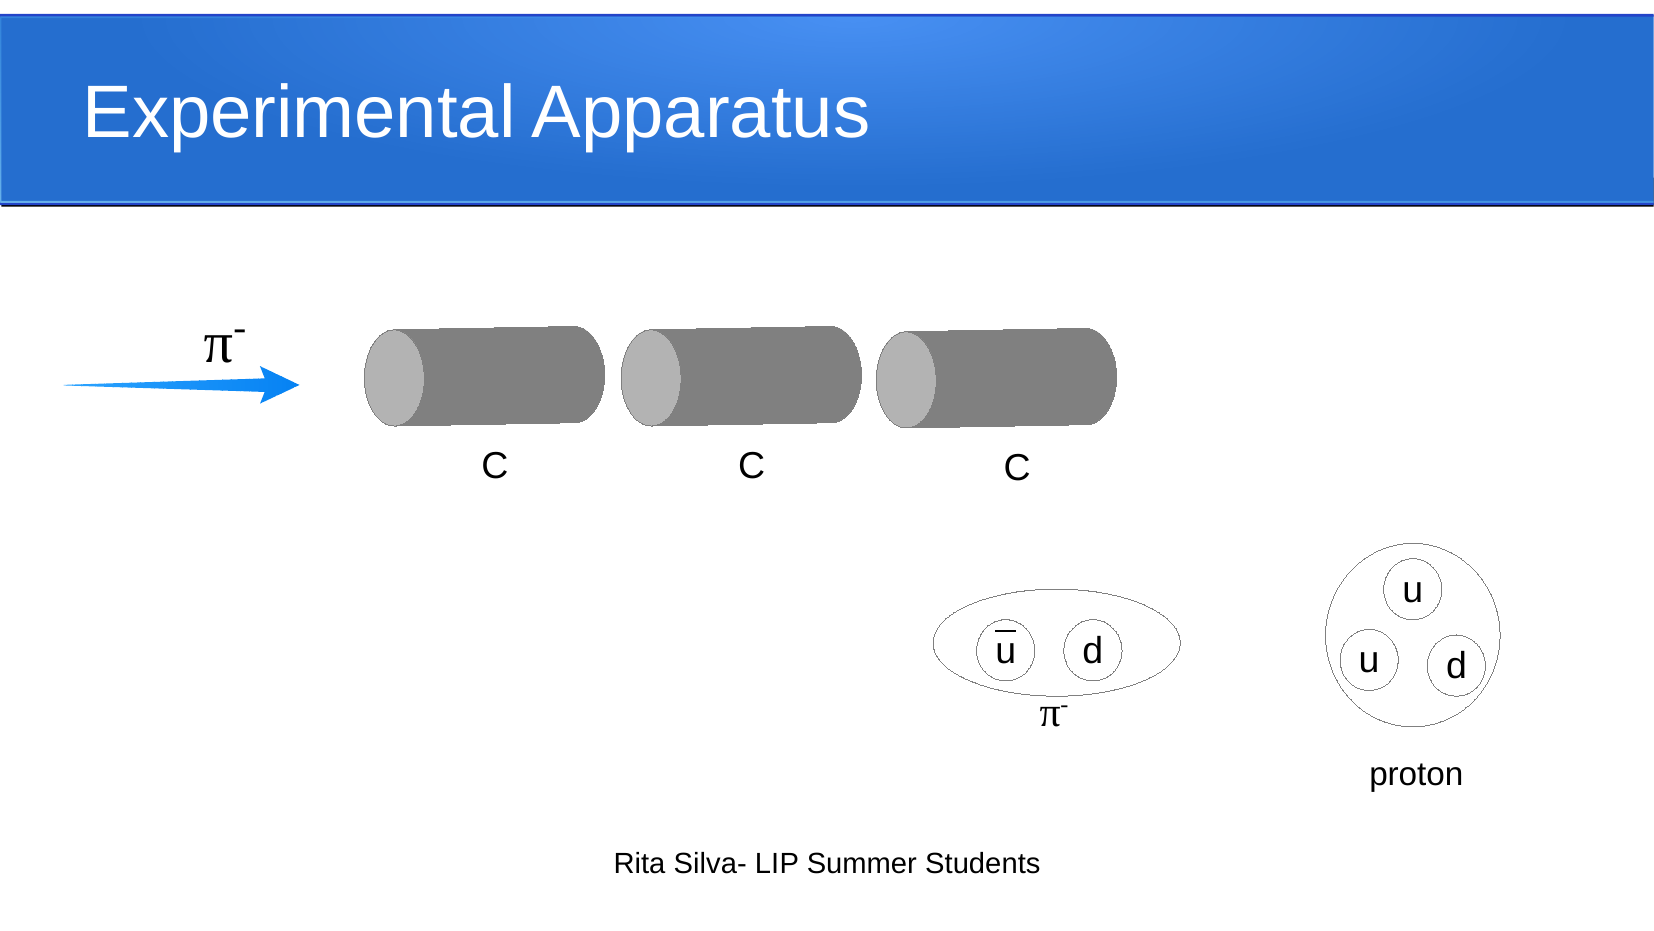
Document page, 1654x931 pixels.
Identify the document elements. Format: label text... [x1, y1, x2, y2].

text_box u [1340, 629, 1399, 691]
text_box [1325, 543, 1501, 727]
text_box [933, 589, 1181, 695]
title Experimental Apparatus [82, 35, 1235, 189]
text_box C [988, 439, 1030, 497]
text_box d [1427, 634, 1486, 697]
text_box proton [1354, 747, 1479, 804]
text_box [909, 328, 1117, 428]
text_box C [723, 437, 765, 495]
text_box u [976, 619, 1035, 681]
text_box d [1063, 619, 1123, 681]
text_box u [1383, 558, 1442, 620]
text_box [397, 326, 605, 426]
text_box [654, 326, 862, 426]
text_box π- [1024, 681, 1152, 804]
text_box π- [188, 295, 292, 390]
text_box C [466, 437, 508, 495]
picture [59, 363, 305, 407]
